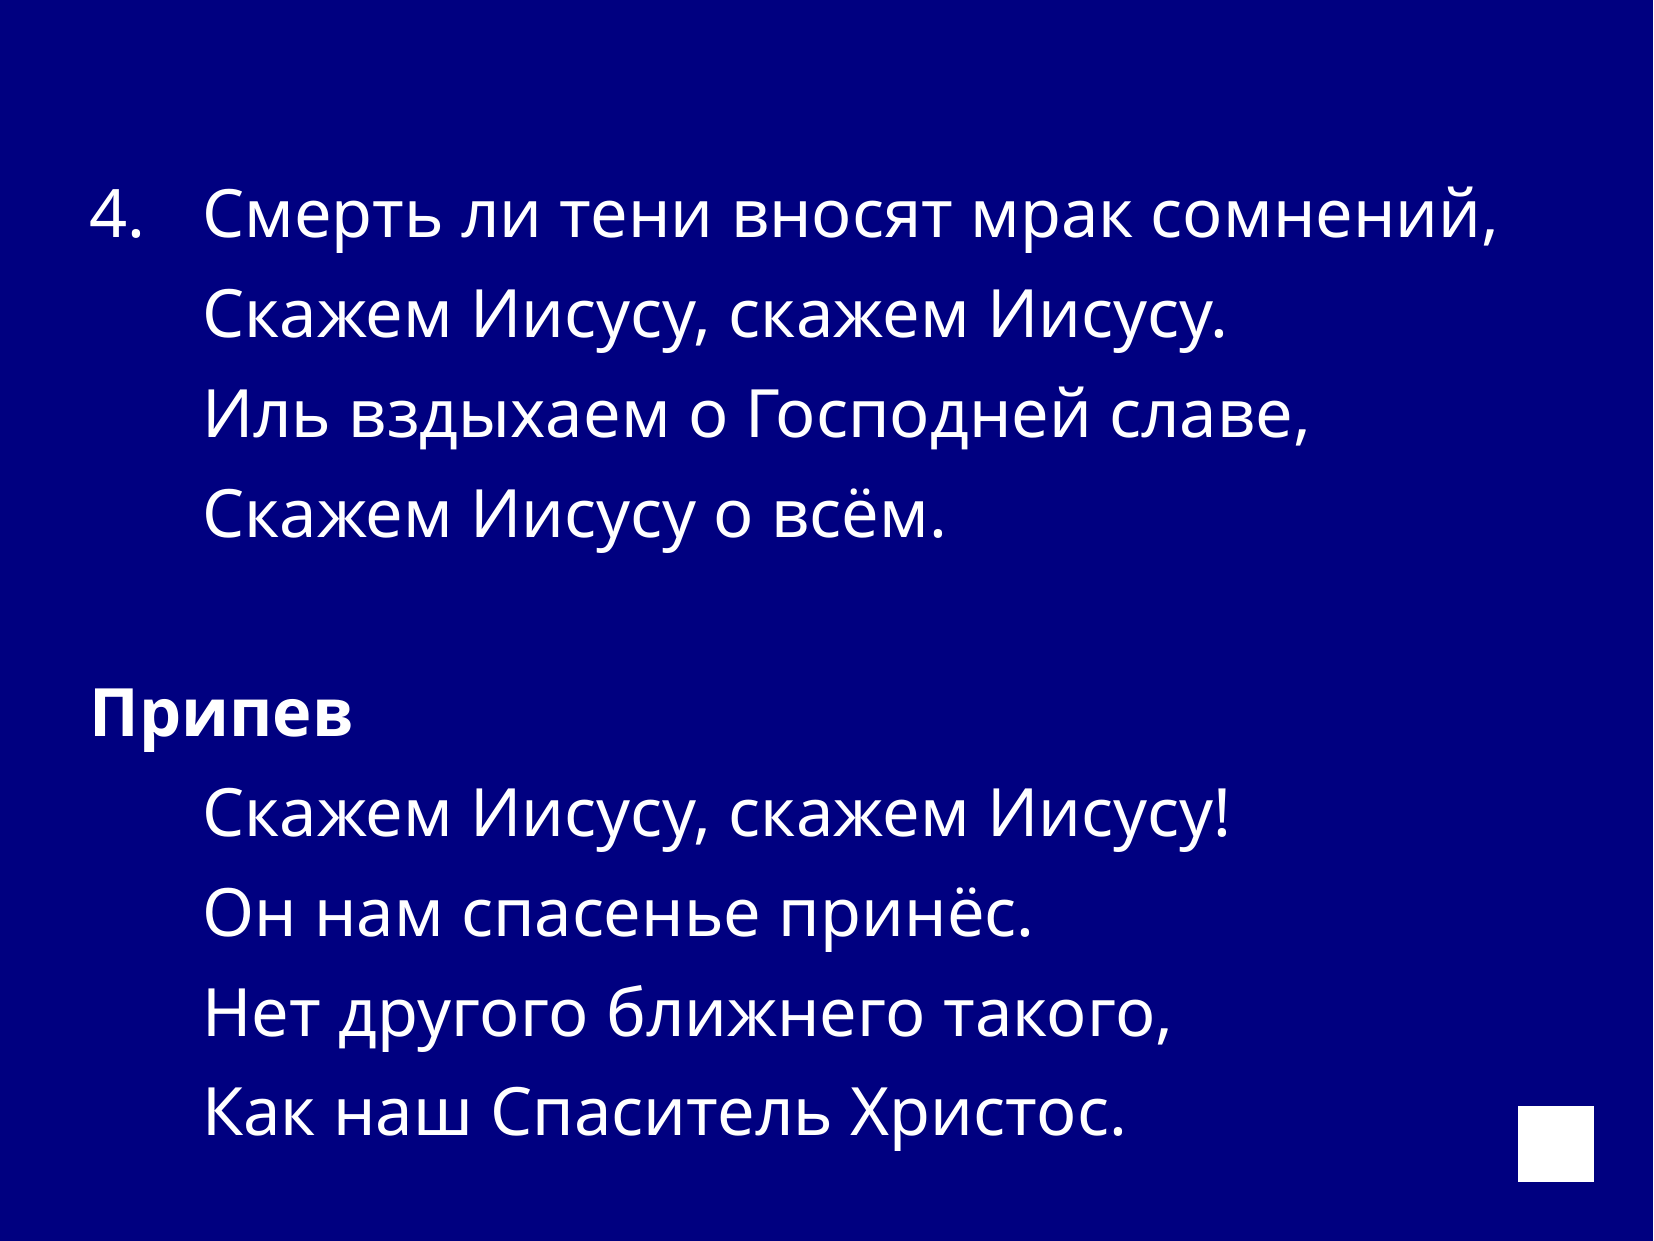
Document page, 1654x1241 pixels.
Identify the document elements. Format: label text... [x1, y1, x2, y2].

text_box 4. Смерть ли тени вносят мрак сомнений, Скажем Иисусу, скажем Иисусу. Иль вздыхаем о Господней славе, Скажем Иисусу о всём. Припев Скажем Иисусу, скажем Иисусу! Он нам спасенье принёс. Нет другого ближнего такого, Как наш Спаситель Христос. [75, 150, 1653, 1163]
text_box [1518, 1163, 1594, 1182]
